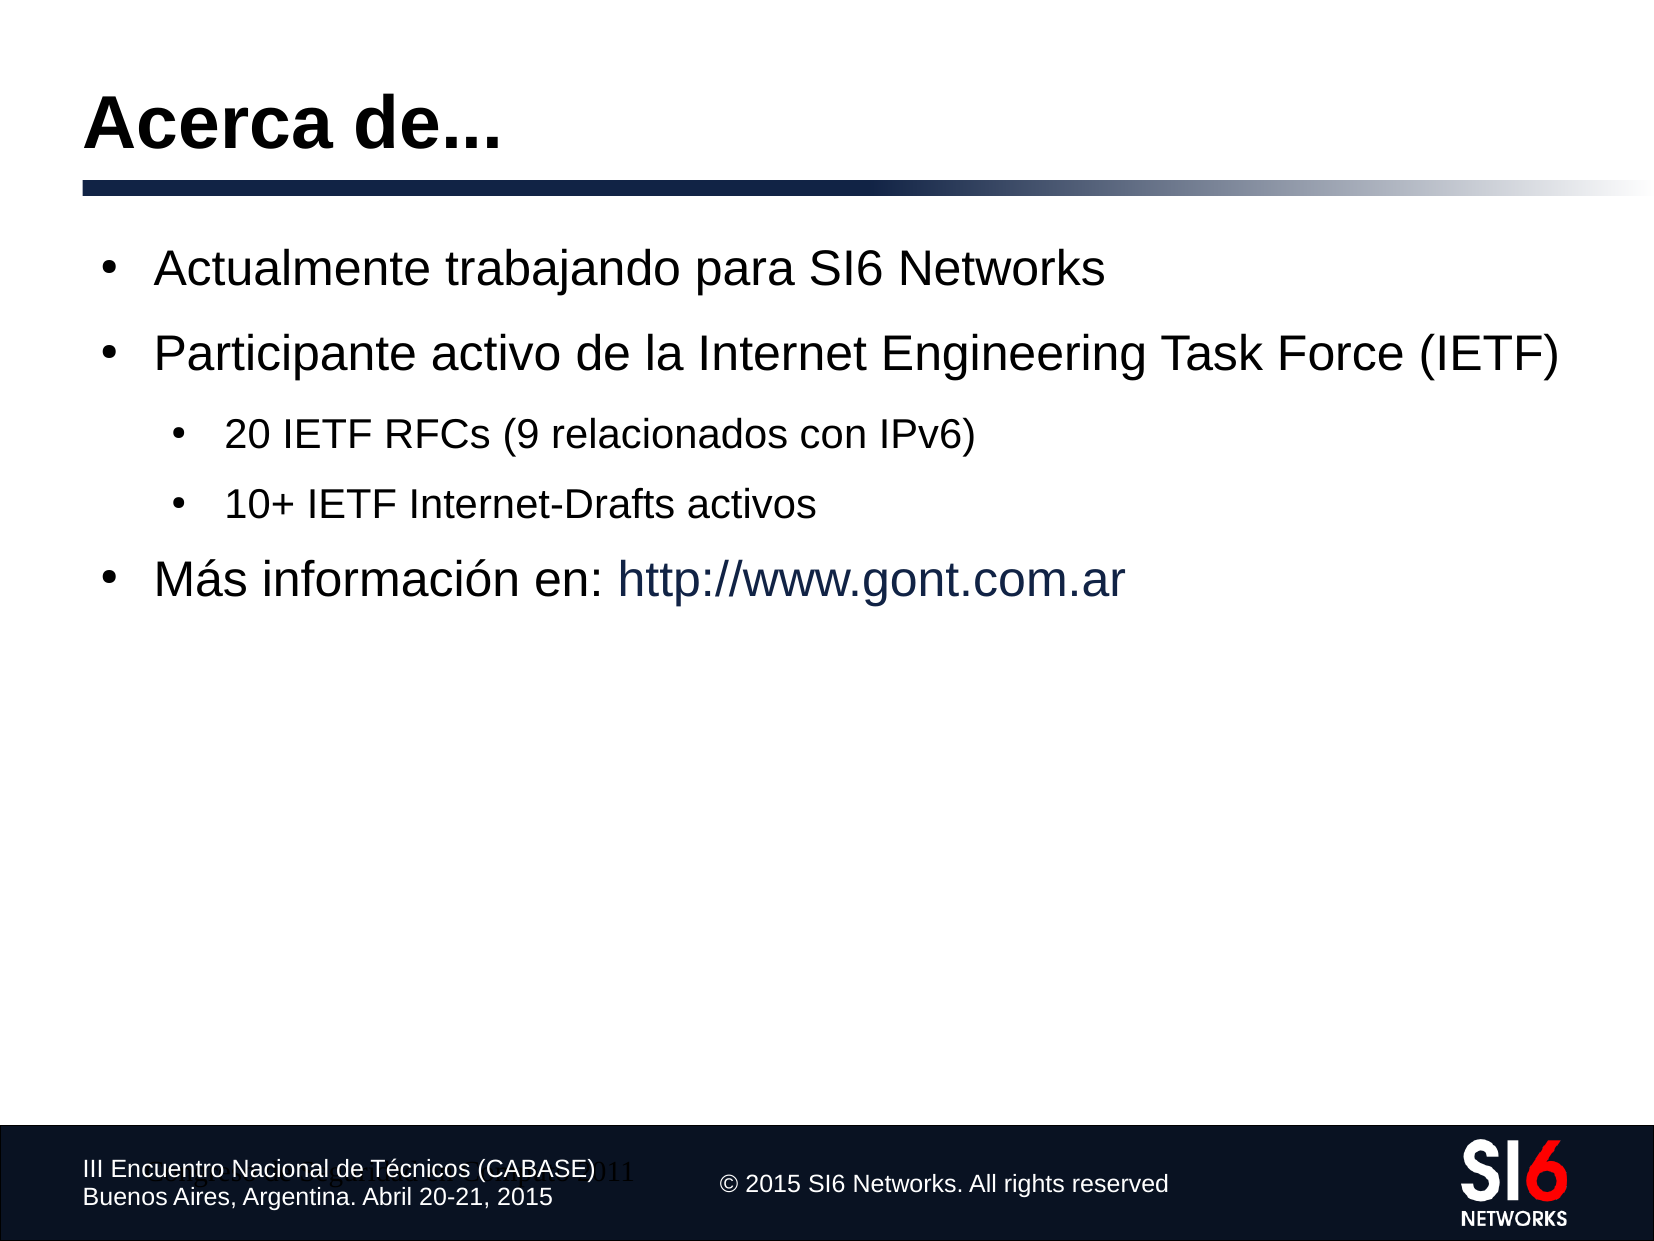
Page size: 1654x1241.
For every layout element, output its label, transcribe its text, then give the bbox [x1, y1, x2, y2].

list Actualmente trabajando para SI6 Networks Participante activo de la Internet Engineering Task Force (IETF) 20 IETF RFCs (9 relacionados con IPv6) 10+ IETF Internet-Drafts activos Más información en: http://www.gont.com.ar [82, 240, 1571, 1109]
title Acerca de... [82, 49, 1571, 196]
picture [1461, 1139, 1567, 1226]
